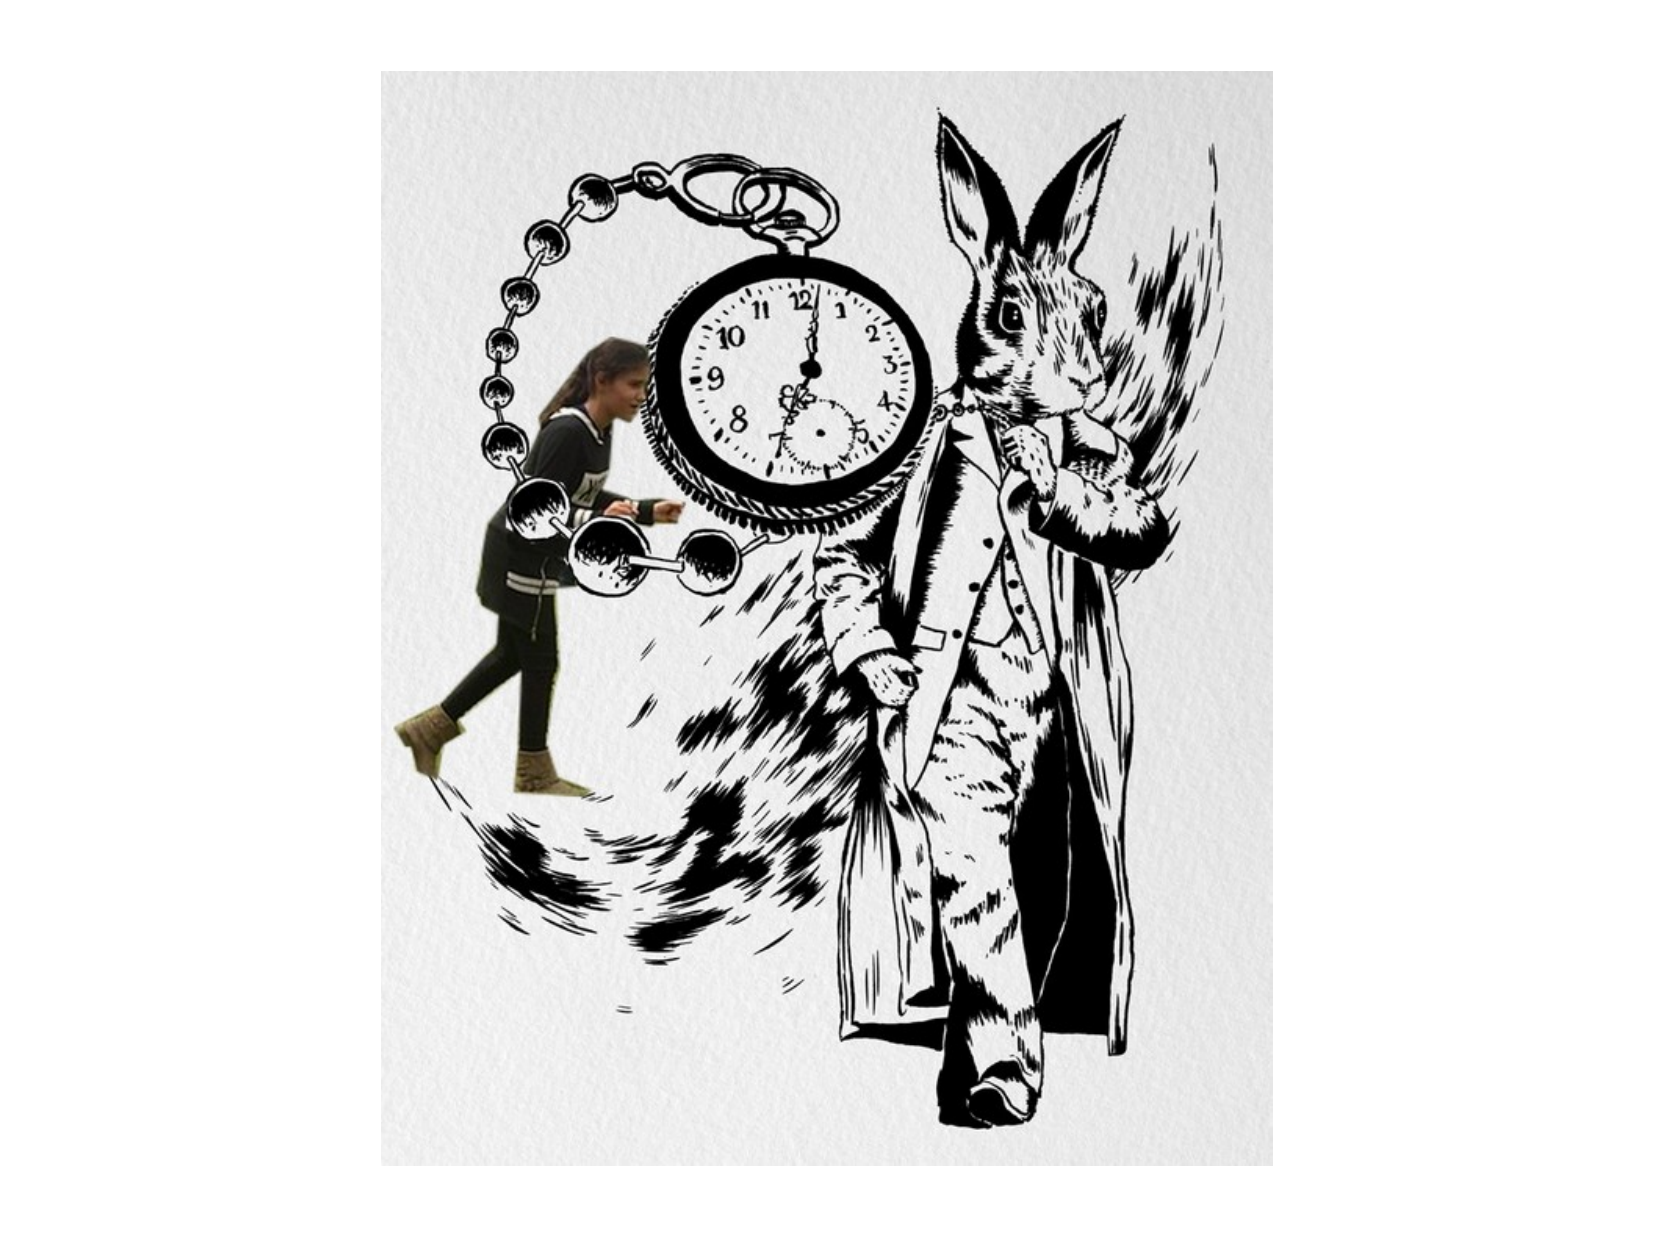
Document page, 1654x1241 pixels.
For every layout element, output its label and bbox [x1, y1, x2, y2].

picture [381, 71, 1273, 1166]
